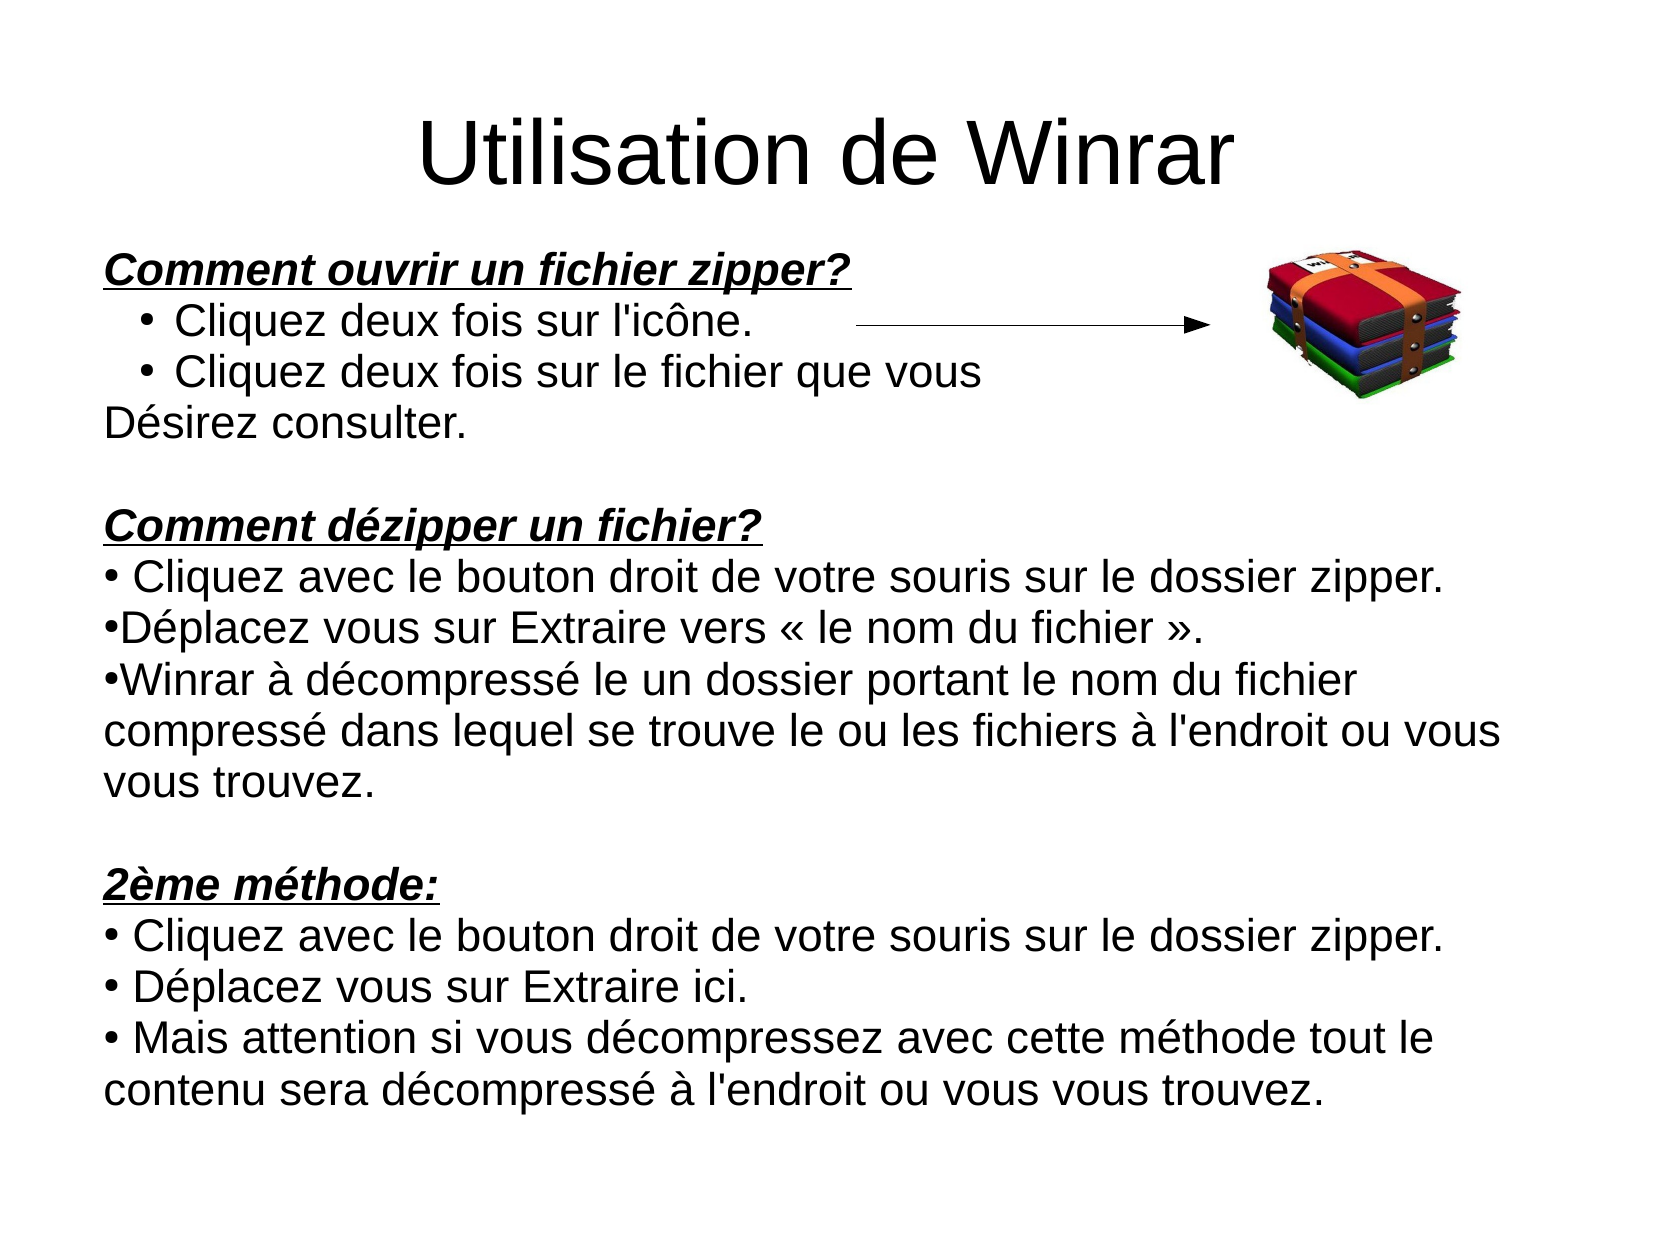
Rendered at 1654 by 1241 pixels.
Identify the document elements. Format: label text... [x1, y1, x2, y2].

text_box Comment ouvrir un fichier zipper? Cliquez deux fois sur l'icône. Cliquez deux fois sur le fichier que vous Désirez consulter. Comment dézipper un fichier? Cliquez avec le bouton droit de votre souris sur le dossier zipper. Déplacez vous sur Extraire vers « le nom du fichier ». Winrar à décompressé le un dossier portant le nom du fichier compressé dans lequel se trouve le ou les fichiers à l'endroit ou vous vous trouvez. 2ème méthode: Cliquez avec le bouton droit de votre souris sur le dossier zipper. Déplacez vous sur Extraire ici. Mais attention si vous décompressez avec cette méthode tout le contenu sera décompressé à l'endroit ou vous vous trouvez. [88, 236, 1565, 1122]
picture [1251, 236, 1477, 408]
title Utilisation de Winrar [82, 56, 1571, 250]
